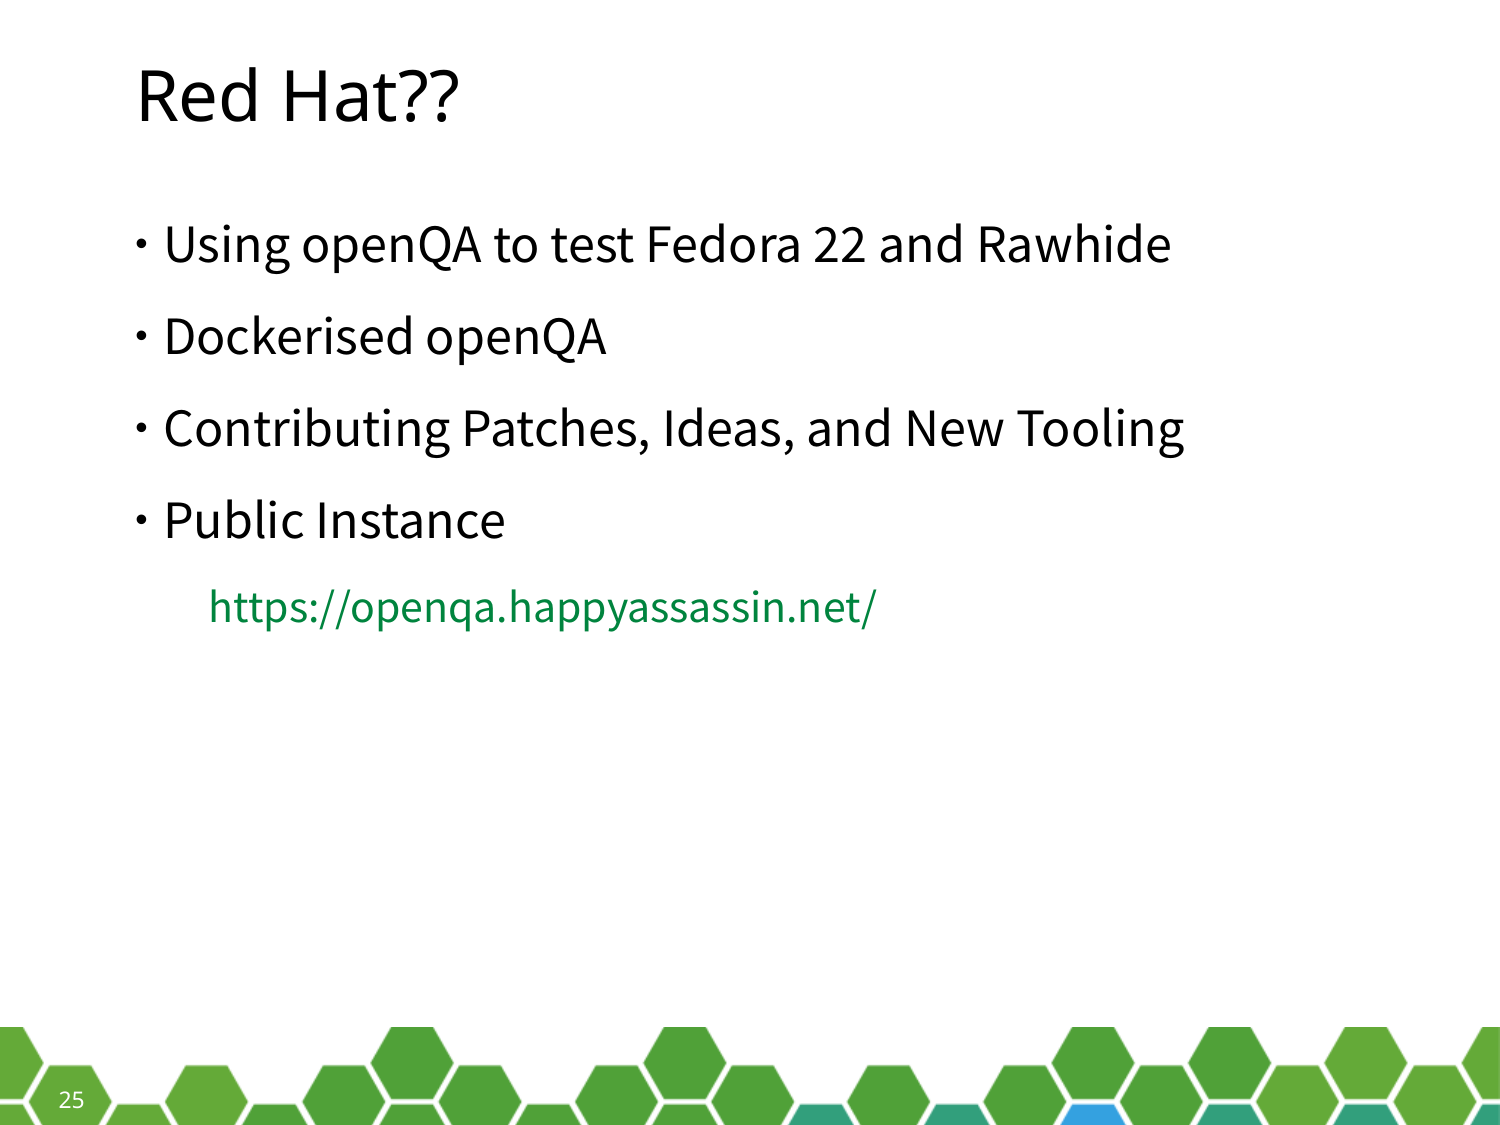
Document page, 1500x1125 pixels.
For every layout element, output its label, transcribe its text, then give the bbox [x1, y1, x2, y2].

picture [0, 1027, 1500, 1125]
list Using openQA to test Fedora 22 and Rawhide Dockerised openQA Contributing Patches, Ideas, and New Tooling Public Instance https://openqa.happyassassin.net/ [135, 208, 1372, 862]
title Red Hat?? [135, 12, 1372, 175]
